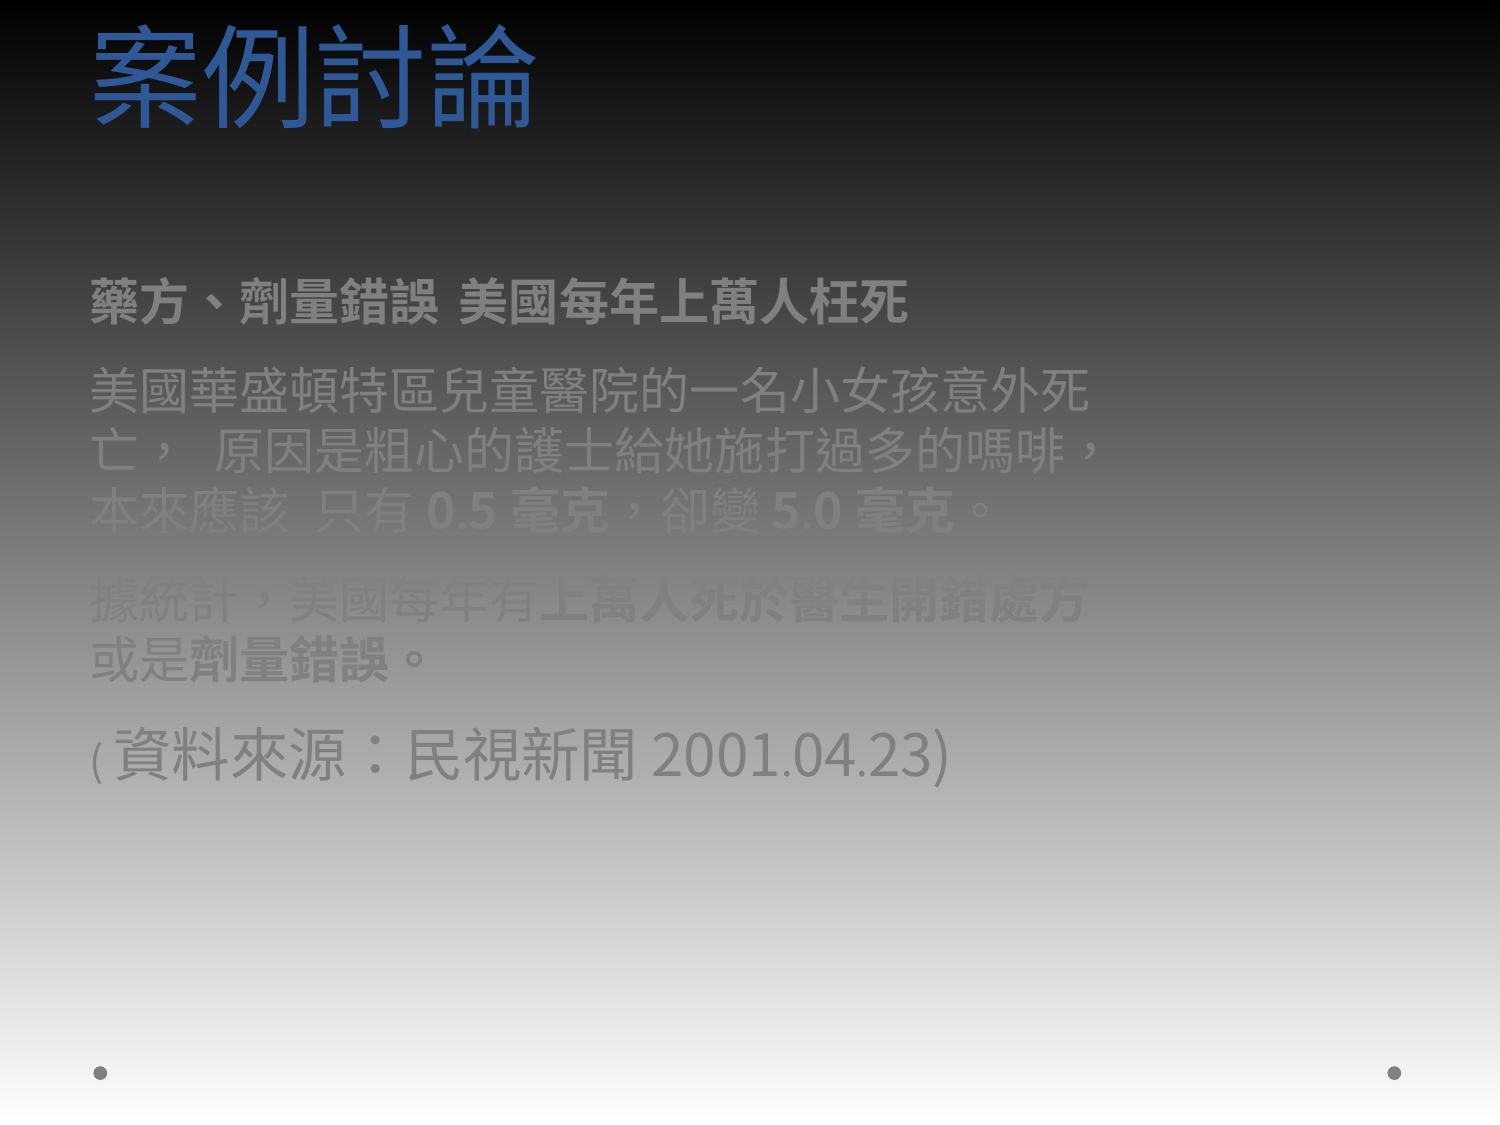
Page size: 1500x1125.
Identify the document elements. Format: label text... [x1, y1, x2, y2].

title 案例討論 [75, 0, 1425, 263]
list 藥方、劑量錯誤 美國每年上萬人枉死 美國華盛頓特區兒童醫院的一名小女孩意外死亡， 原因是粗心的護士給她施打過多的嗎啡，本來應該 只有0.5毫克，卻變5.0毫克。 據統計，美國每年有上萬人死於醫生開錯處方 或是劑量錯誤。 (資料來源：民視新聞2001.04.23) [75, 262, 1140, 1005]
